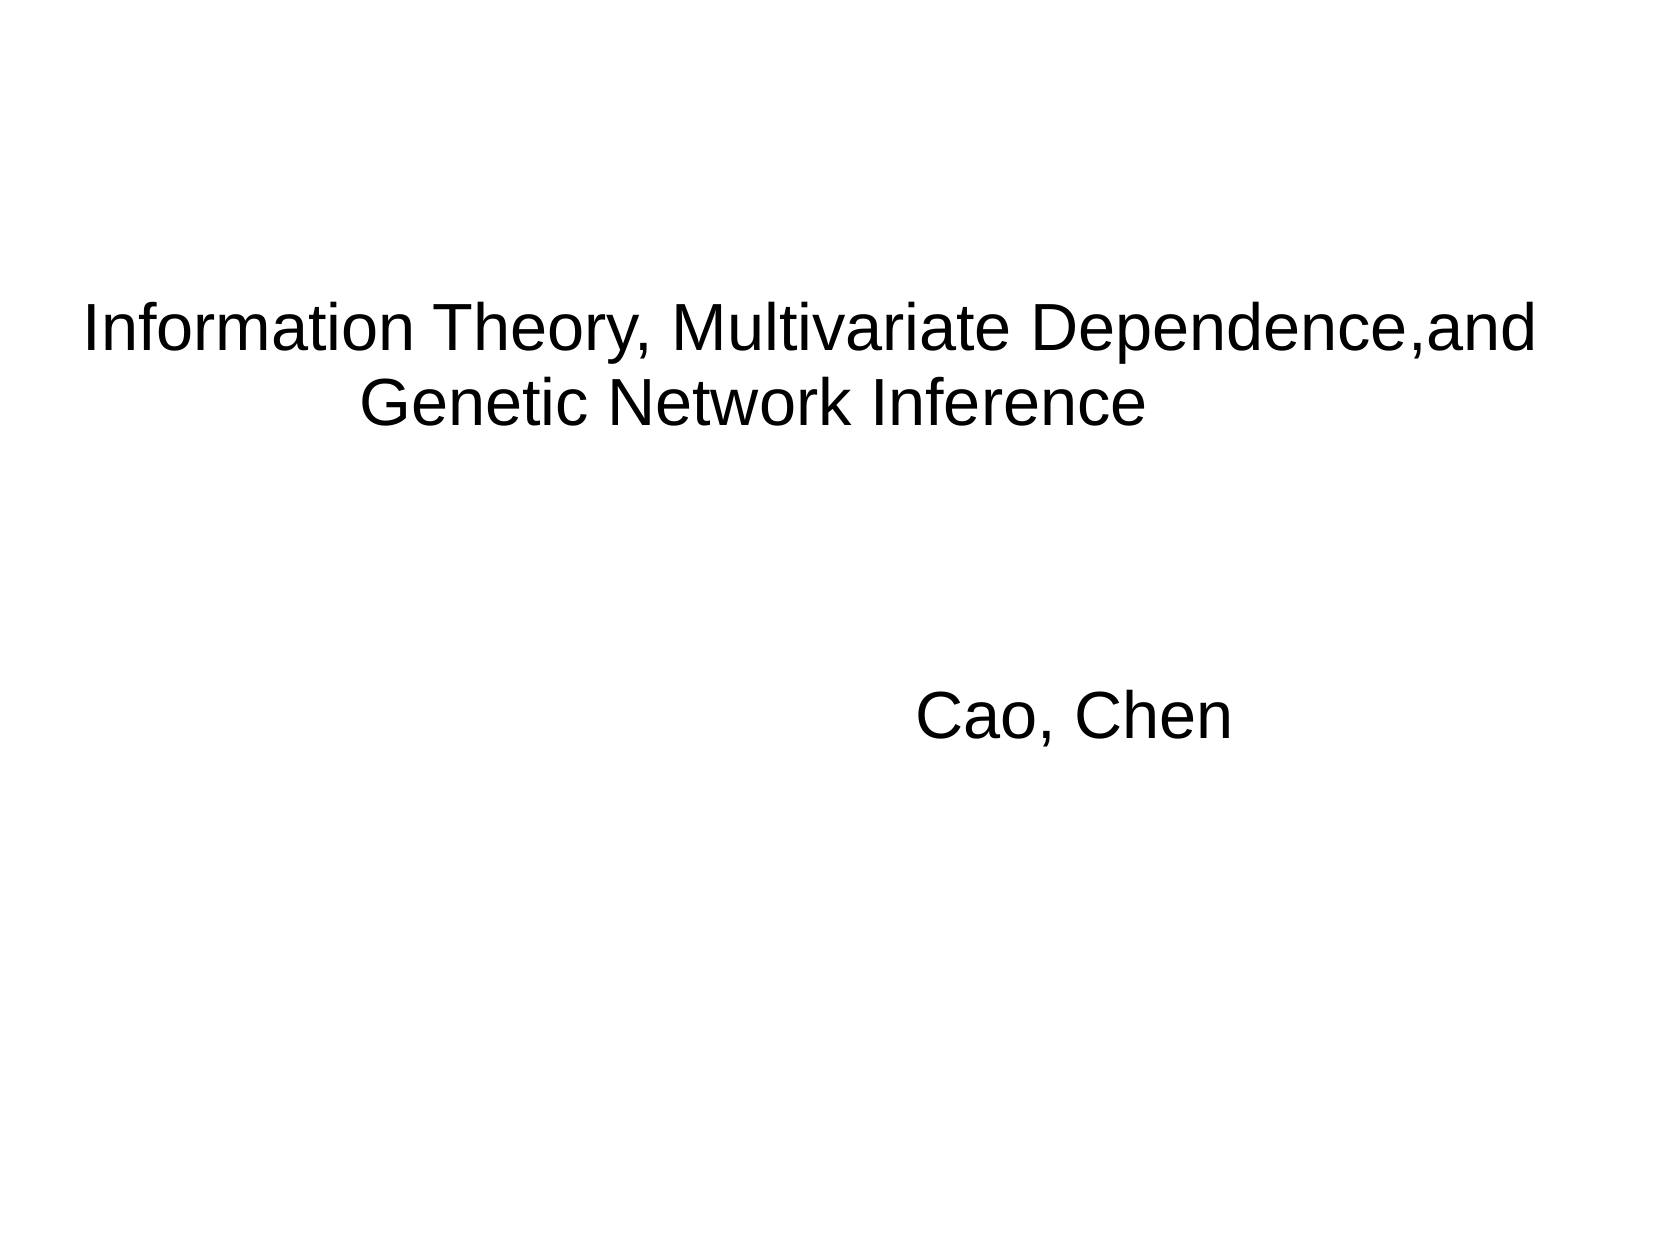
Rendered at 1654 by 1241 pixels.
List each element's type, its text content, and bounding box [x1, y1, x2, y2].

list Information Theory, Multivariate Dependence,and Genetic Network Inference Cao, Chen [82, 290, 1571, 1109]
